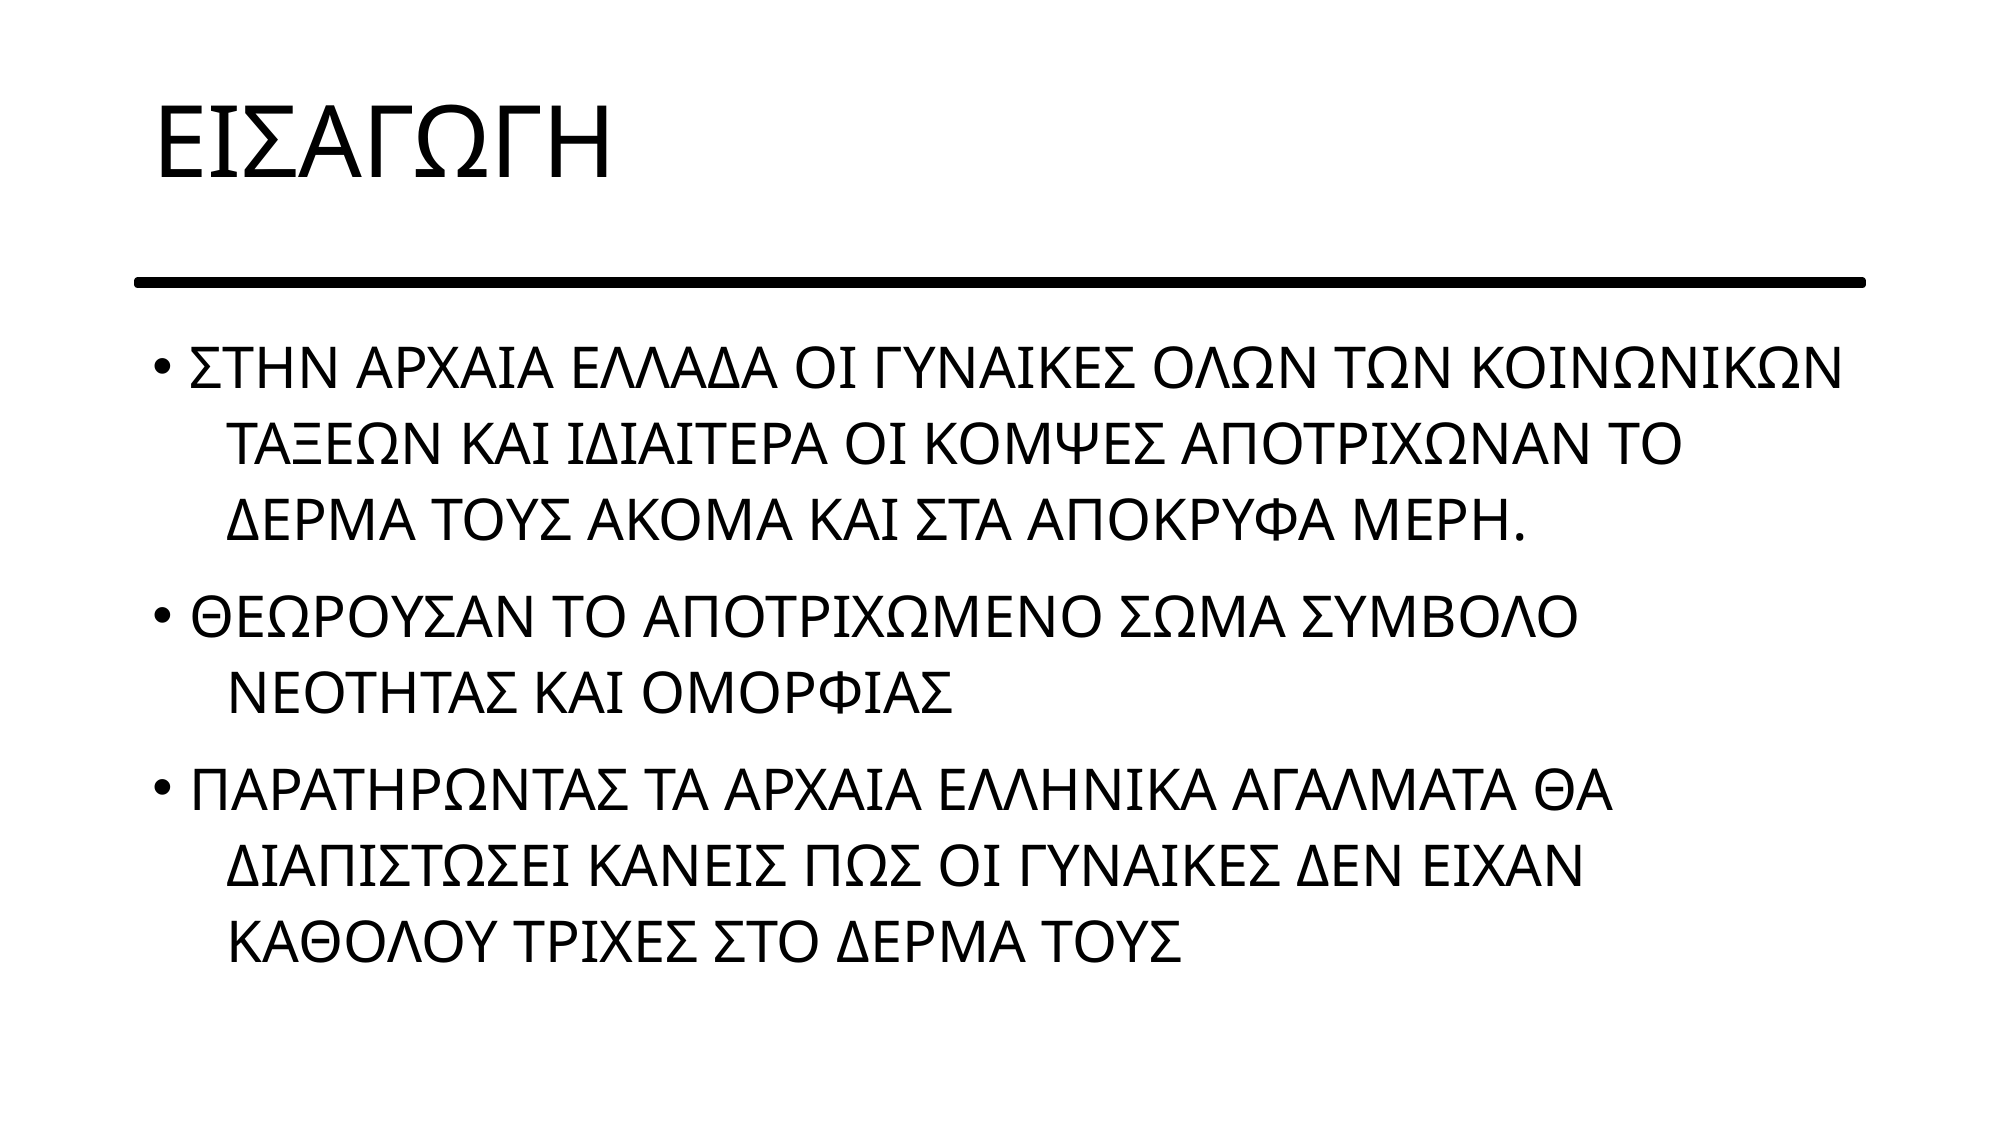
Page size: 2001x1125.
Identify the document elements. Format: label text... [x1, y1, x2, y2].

title ΕΙΣΑΓΩΓΗ [137, 59, 700, 215]
list ΣΤΗΝ ΑΡΧΑΙΑ ΕΛΛΑΔΑ ΟΙ ΓΥΝΑΙΚΕΣ ΟΛΩΝ ΤΩΝ ΚΟΙΝΩΝΙΚΩΝ ΤΑΞΕΩΝ ΚΑΙ ΙΔΙΑΙΤΕΡΑ ΟΙ ΚΟΜΨΕΣ ΑΠΟΤΡΙΧΩΝΑΝ ΤΟ ΔΕΡΜΑ ΤΟΥΣ ΑΚΟΜΑ ΚΑΙ ΣΤΑ ΑΠΟΚΡΥΦΑ ΜΕΡΗ. ΘΕΩΡΟΥΣΑΝ ΤΟ ΑΠΟΤΡΙΧΩΜΕΝΟ ΣΩΜΑ ΣΥΜΒΟΛΟ ΝΕΟΤΗΤΑΣ ΚΑΙ ΟΜΟΡΦΙΑΣ ΠΑΡΑΤΗΡΩΝΤΑΣ ΤΑ ΑΡΧΑΙΑ ΕΛΛΗΝΙΚΑ ΑΓΑΛΜΑΤΑ ΘΑ ΔΙΑΠΙΣΤΩΣΕΙ ΚΑΝΕΙΣ ΠΩΣ ΟΙ ΓΥΝΑΙΚΕΣ ΔΕΝ ΕΙΧΑΝ ΚΑΘΟΛΟΥ ΤΡΙΧΕΣ ΣΤΟ ΔΕΡΜΑ ΤΟΥΣ [137, 316, 1863, 1014]
